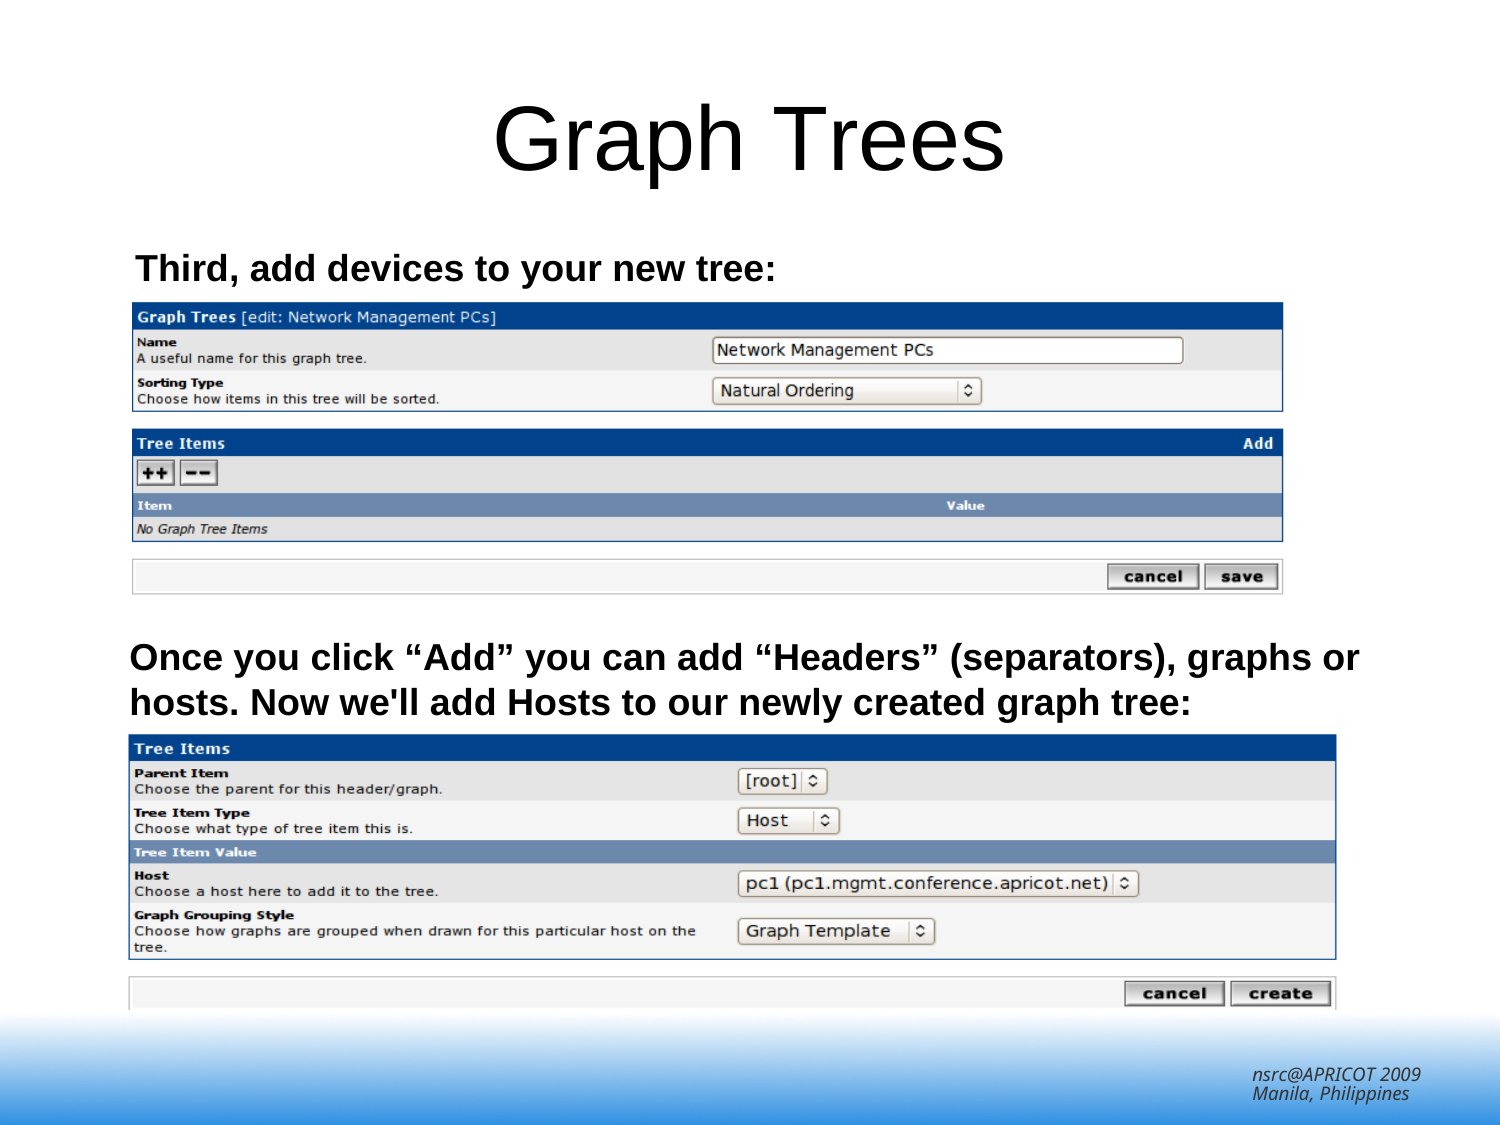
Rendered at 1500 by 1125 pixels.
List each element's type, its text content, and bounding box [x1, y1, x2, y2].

title Graph Trees [74, 45, 1425, 232]
picture [0, 1012, 1500, 1125]
picture [132, 301, 1287, 597]
text_box Once you click “Add” you can add “Headers” (separators), graphs or hosts. Now we'll add Hosts to our newly created graph tree: [114, 625, 1388, 731]
text_box Third, add devices to your new tree: [120, 236, 1284, 297]
picture [126, 732, 1342, 1010]
